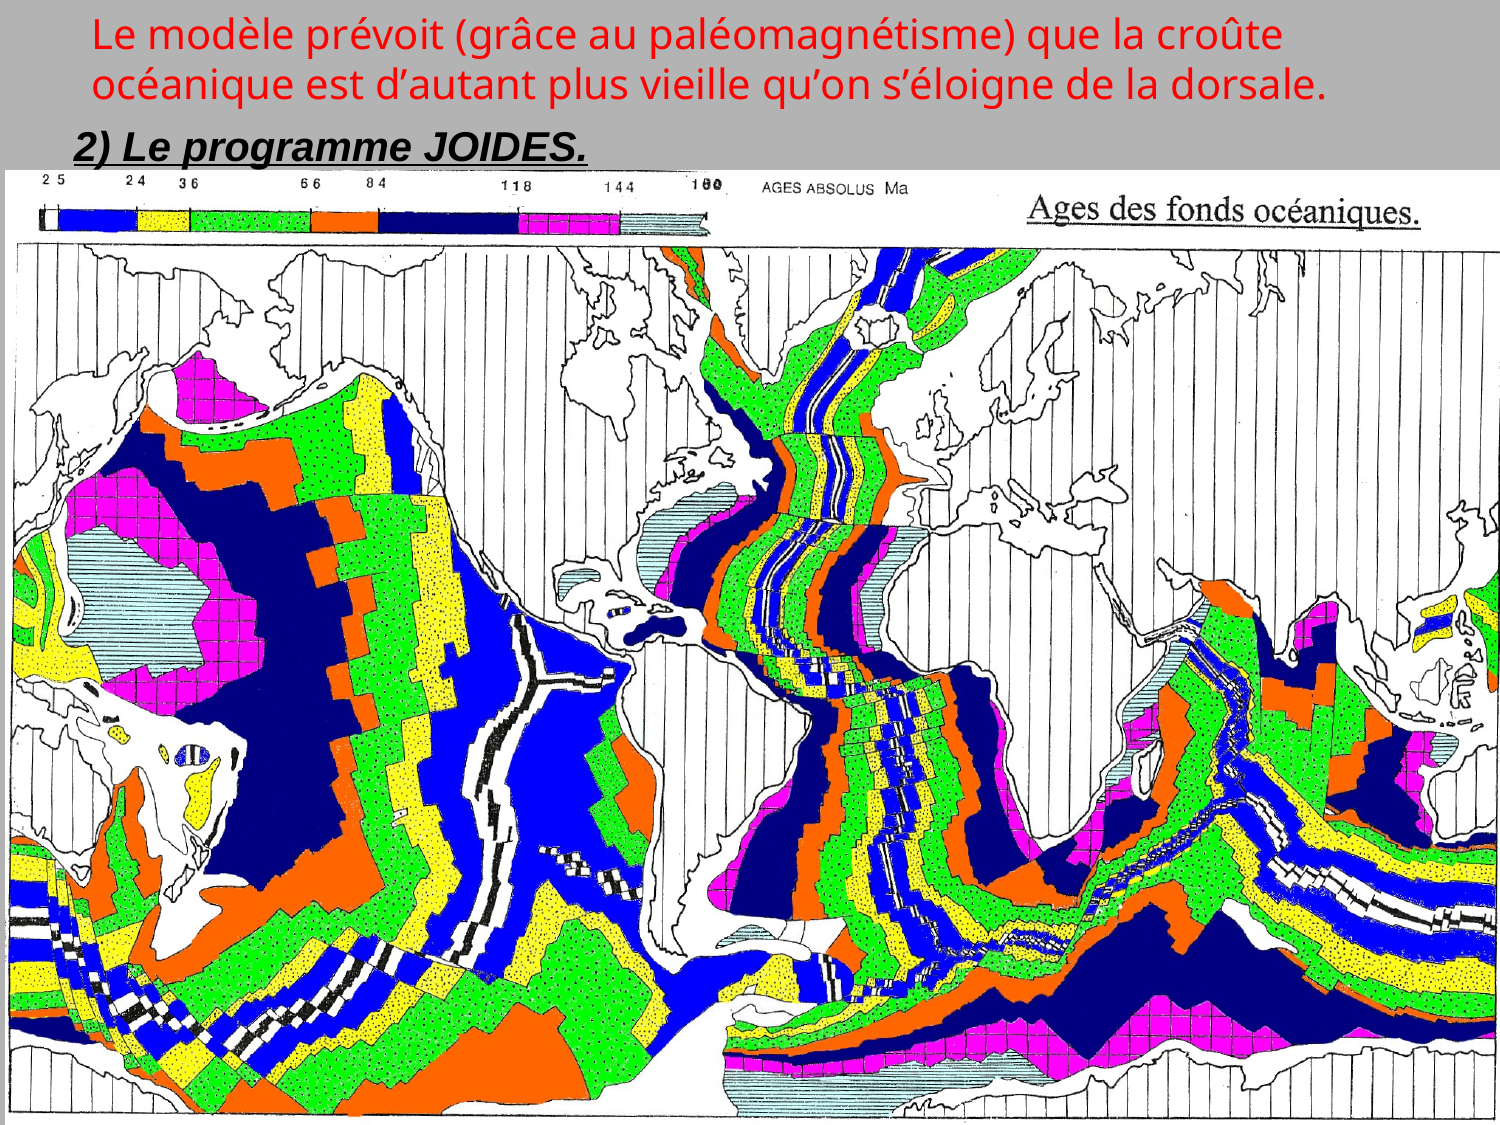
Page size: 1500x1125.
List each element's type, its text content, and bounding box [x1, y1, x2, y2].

picture [5, 170, 1500, 1125]
text_box Le modèle prévoit (grâce au paléomagnétisme) que la croûte océanique est d’autant plus vieille qu’on s’éloigne de la dorsale. [76, 0, 1495, 115]
text_box 2) Le programme JOIDES. [59, 112, 621, 178]
